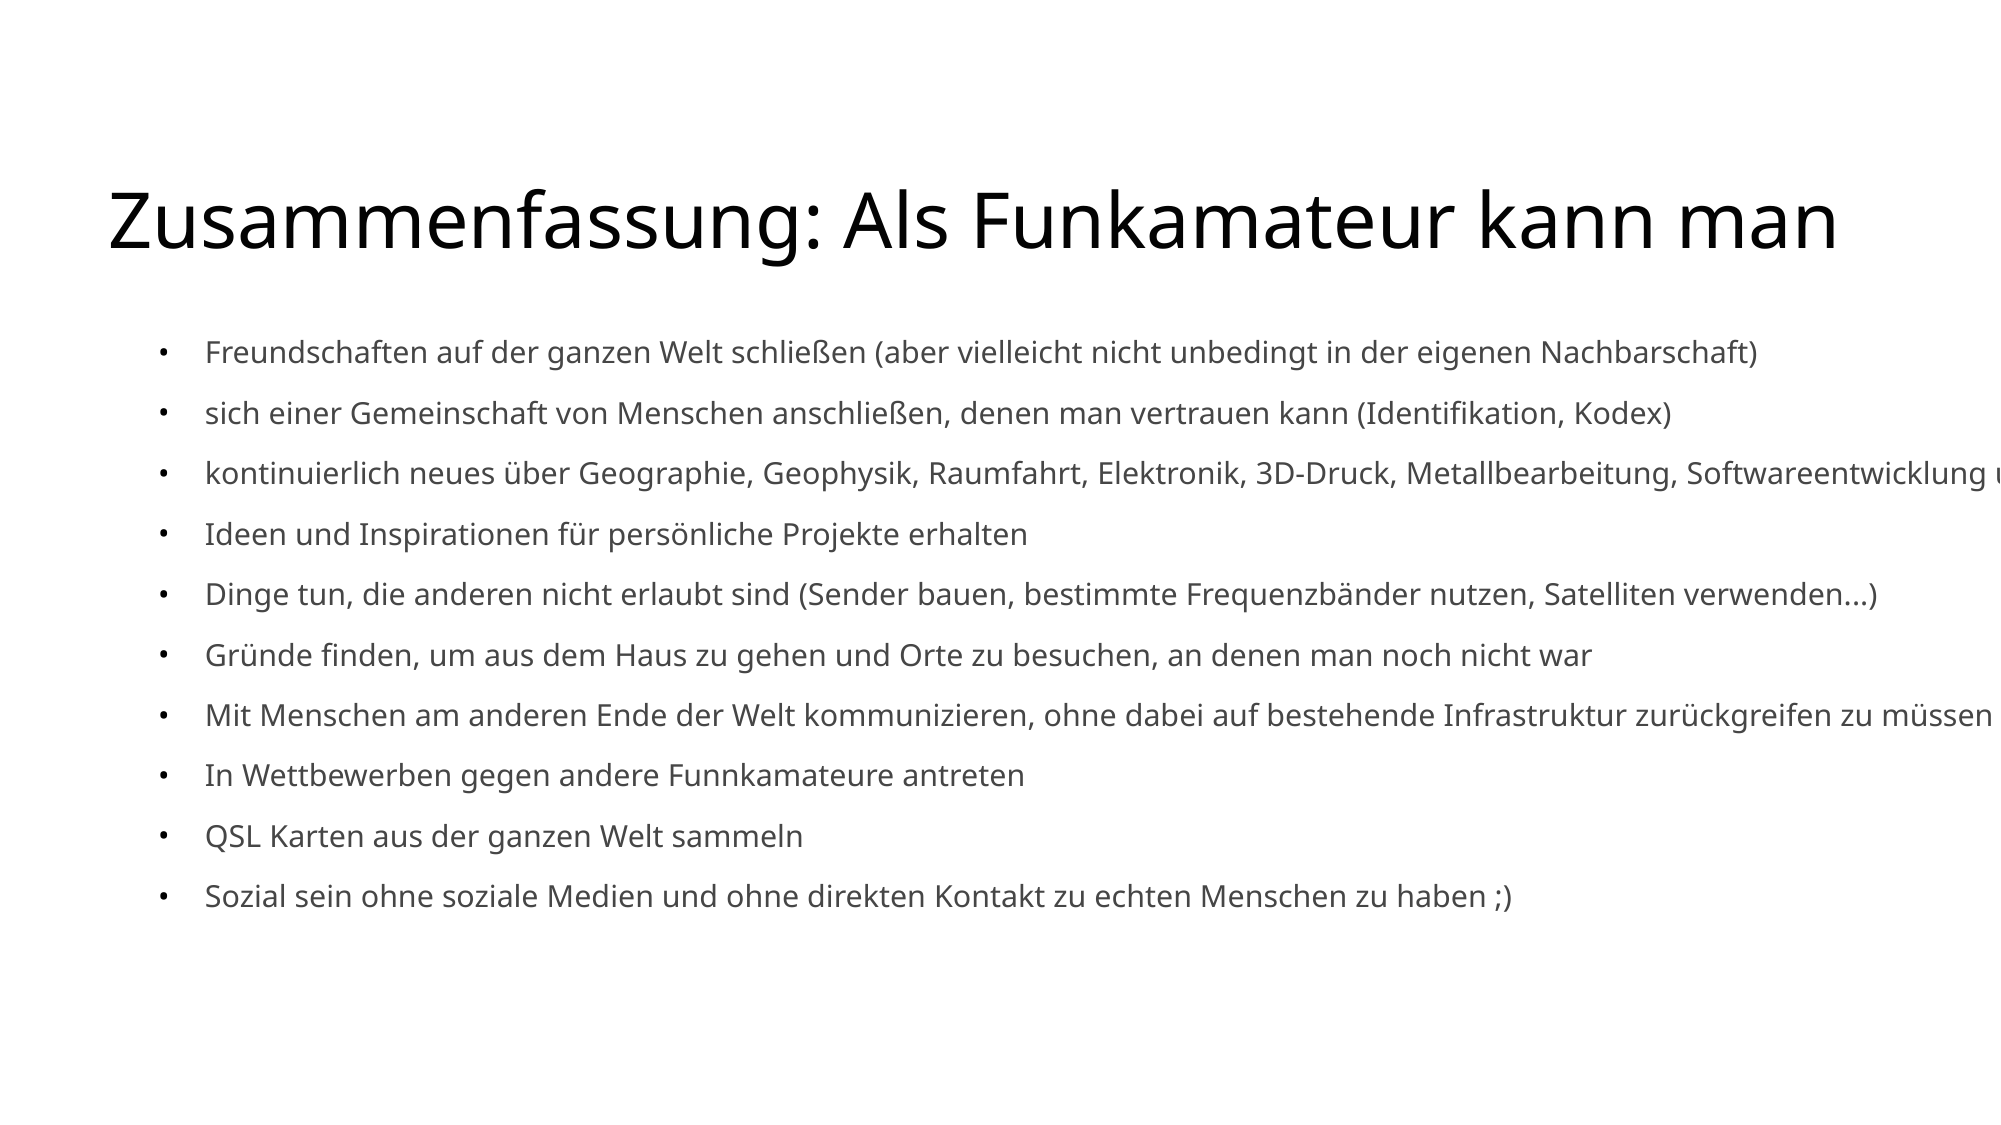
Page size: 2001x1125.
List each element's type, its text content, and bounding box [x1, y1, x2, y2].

text_box Dinge tun, die anderen nicht erlaubt sind (Sender bauen, bestimmte Frequenzbänder nutzen, Satelliten verwenden...) [158, 562, 1892, 612]
text_box Freundschaften auf der ganzen Welt schließen (aber vielleicht nicht unbedingt in der eigenen Nachbarschaft) [158, 320, 1892, 370]
text_box kontinuierlich neues über Geographie, Geophysik, Raumfahrt, Elektronik, 3D-Druck, Metallbearbeitung, Softwareentwicklung usw. lernen [158, 441, 1892, 491]
text_box Mit Menschen am anderen Ende der Welt kommunizieren, ohne dabei auf bestehende Infrastruktur zurückgreifen zu müssen [158, 683, 1892, 733]
text_box Zusammenfassung: Als Funkamateur kann man [108, 167, 1504, 264]
text_box QSL Karten aus der ganzen Welt sammeln [158, 804, 1892, 854]
text_box Ideen und Inspirationen für persönliche Projekte erhalten [158, 502, 1892, 551]
text_box In Wettbewerben gegen andere Funnkamateure antreten [158, 743, 1892, 793]
text_box Sozial sein ohne soziale Medien und ohne direkten Kontakt zu echten Menschen zu haben ;) [158, 864, 1892, 914]
text_box Gründe finden, um aus dem Haus zu gehen und Orte zu besuchen, an denen man noch nicht war [158, 623, 1892, 672]
text_box sich einer Gemeinschaft von Menschen anschließen, denen man vertrauen kann (Identifikation, Kodex) [158, 381, 1892, 430]
